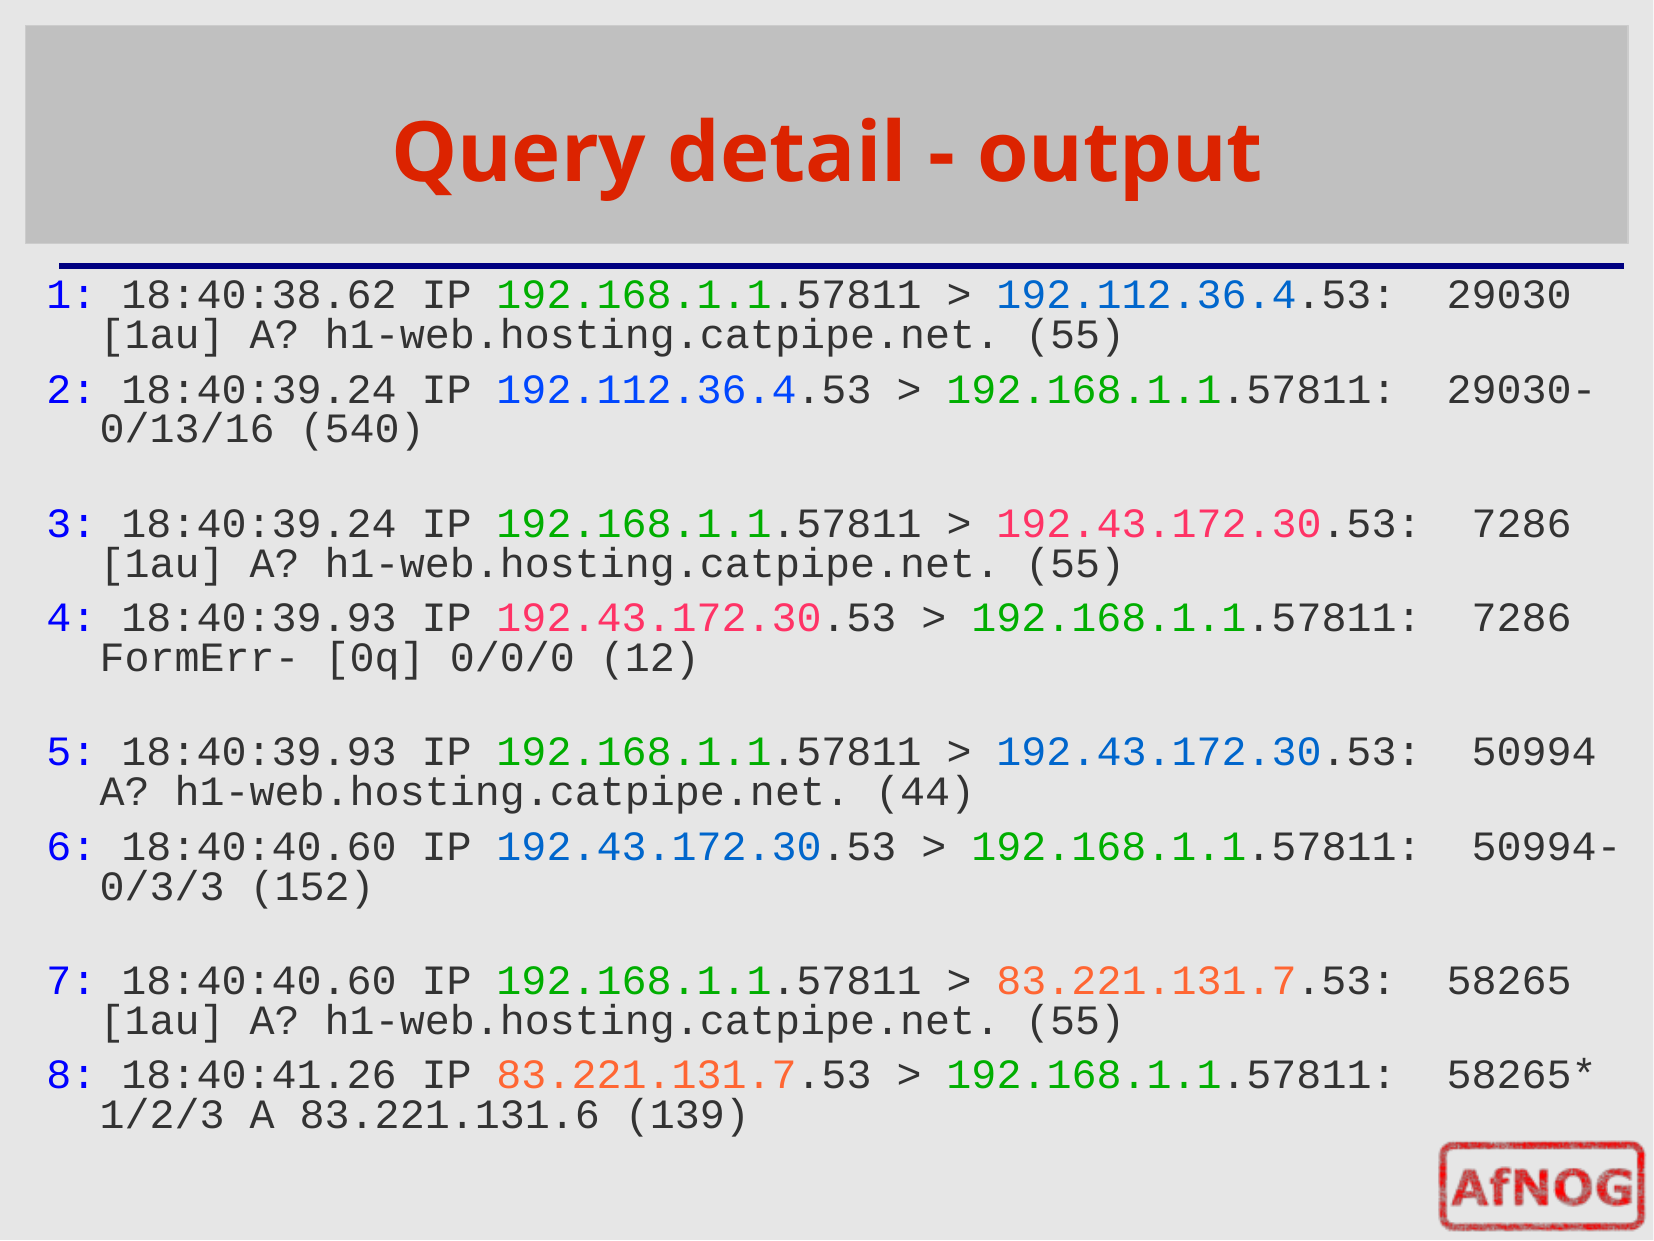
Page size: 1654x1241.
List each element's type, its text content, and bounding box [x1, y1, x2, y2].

list 1: 18:40:38.62 IP 192.168.1.1.57811 > 192.112.36.4.53: 29030 [1au] A? h1-web.hosting.catpipe.net. (55) 2: 18:40:39.24 IP 192.112.36.4.53 > 192.168.1.1.57811: 29030- 0/13/16 (540) 3: 18:40:39.24 IP 192.168.1.1.57811 > 192.43.172.30.53: 7286 [1au] A? h1-web.hosting.catpipe.net. (55) 4: 18:40:39.93 IP 192.43.172.30.53 > 192.168.1.1.57811: 7286 FormErr- [0q] 0/0/0 (12) 5: 18:40:39.93 IP 192.168.1.1.57811 > 192.43.172.30.53: 50994 A? h1-web.hosting.catpipe.net. (44) 6: 18:40:40.60 IP 192.43.172.30.53 > 192.168.1.1.57811: 50994- 0/3/3 (152) 7: 18:40:40.60 IP 192.168.1.1.57811 > 83.221.131.7.53: 58265 [1au] A? h1-web.hosting.catpipe.net. (55) 8: 18:40:41.26 IP 83.221.131.7.53 > 192.168.1.1.57811: 58265* 1/2/3 A 83.221.131.6 (139) [29, 277, 1624, 1182]
title Query detail - output [121, 46, 1534, 254]
picture [1437, 1139, 1648, 1235]
